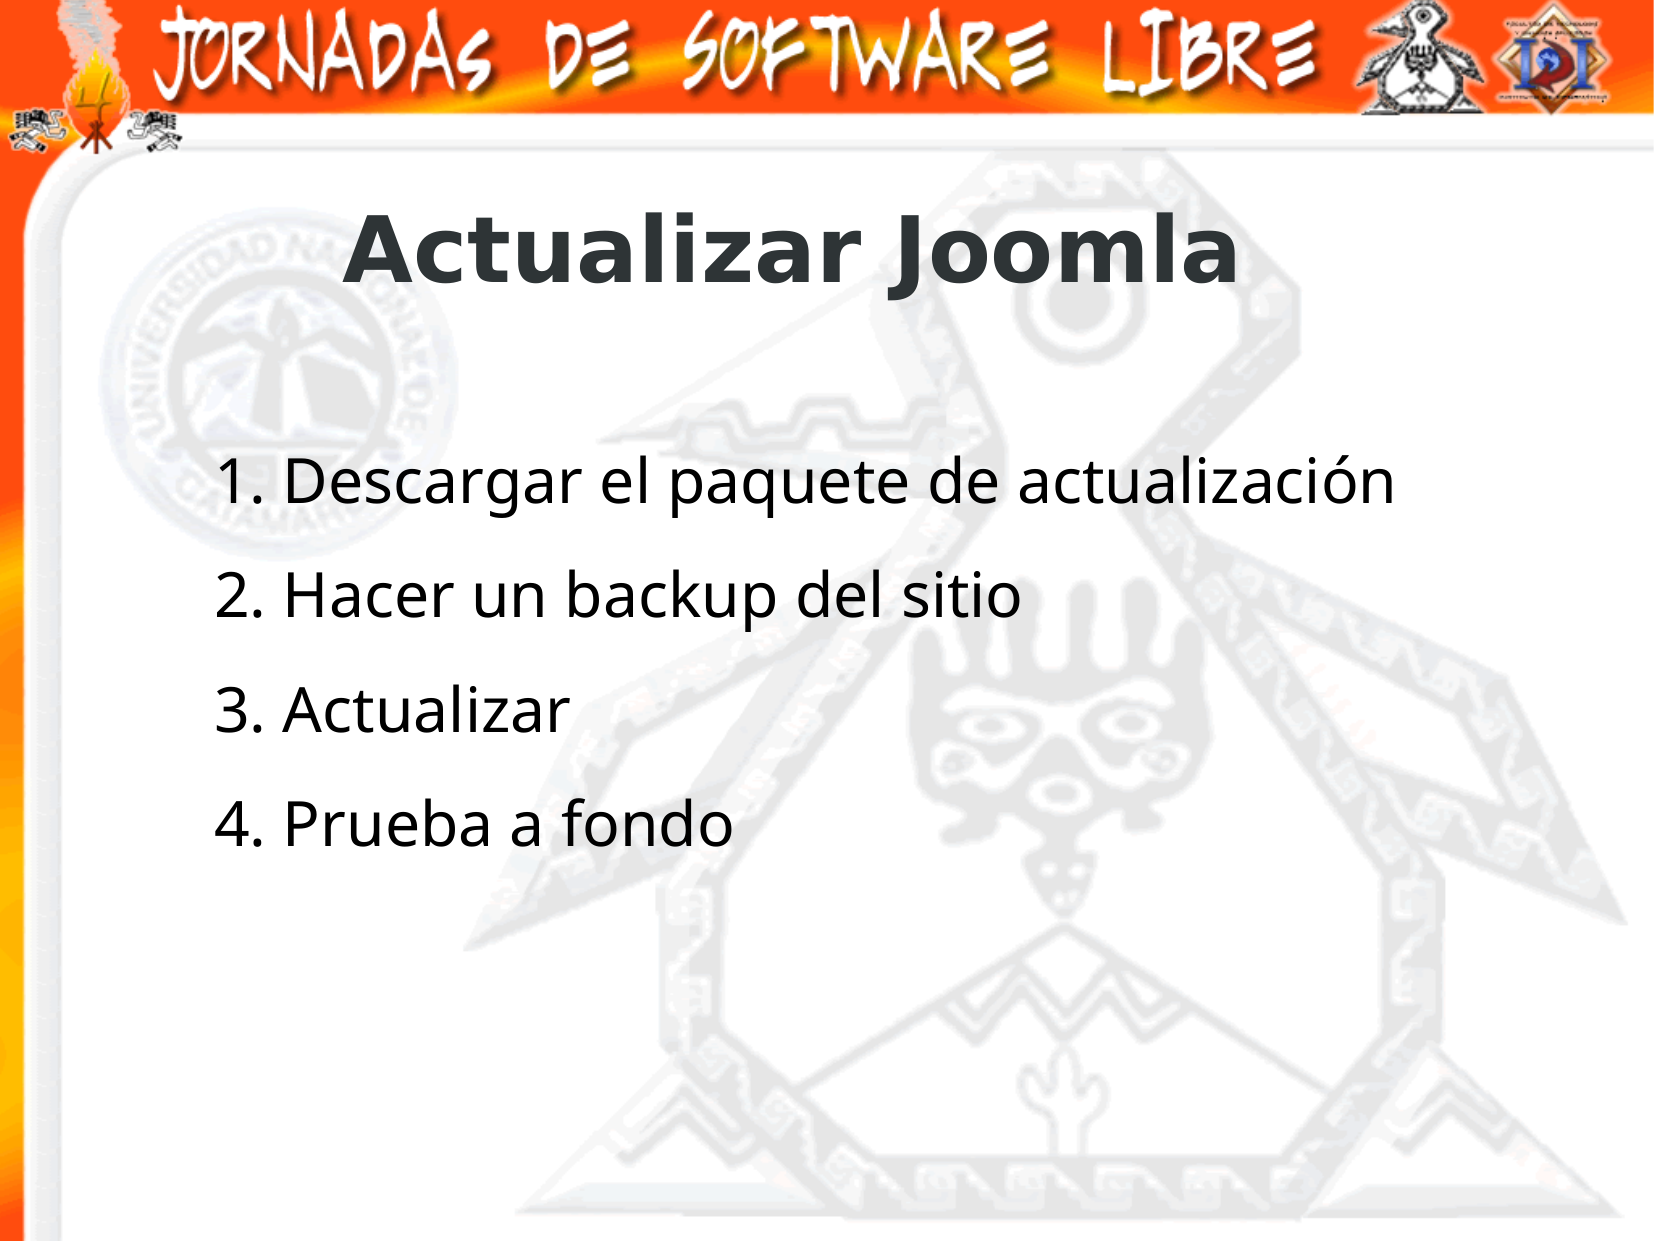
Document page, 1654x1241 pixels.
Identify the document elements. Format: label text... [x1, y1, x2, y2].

title Actualizar Joomla [342, 147, 1329, 355]
list 1. Descargar el paquete de actualización 2. Hacer un backup del sitio 3. Actualizar 4. Prueba a fondo [76, 436, 1565, 1241]
picture [0, 0, 1654, 1241]
